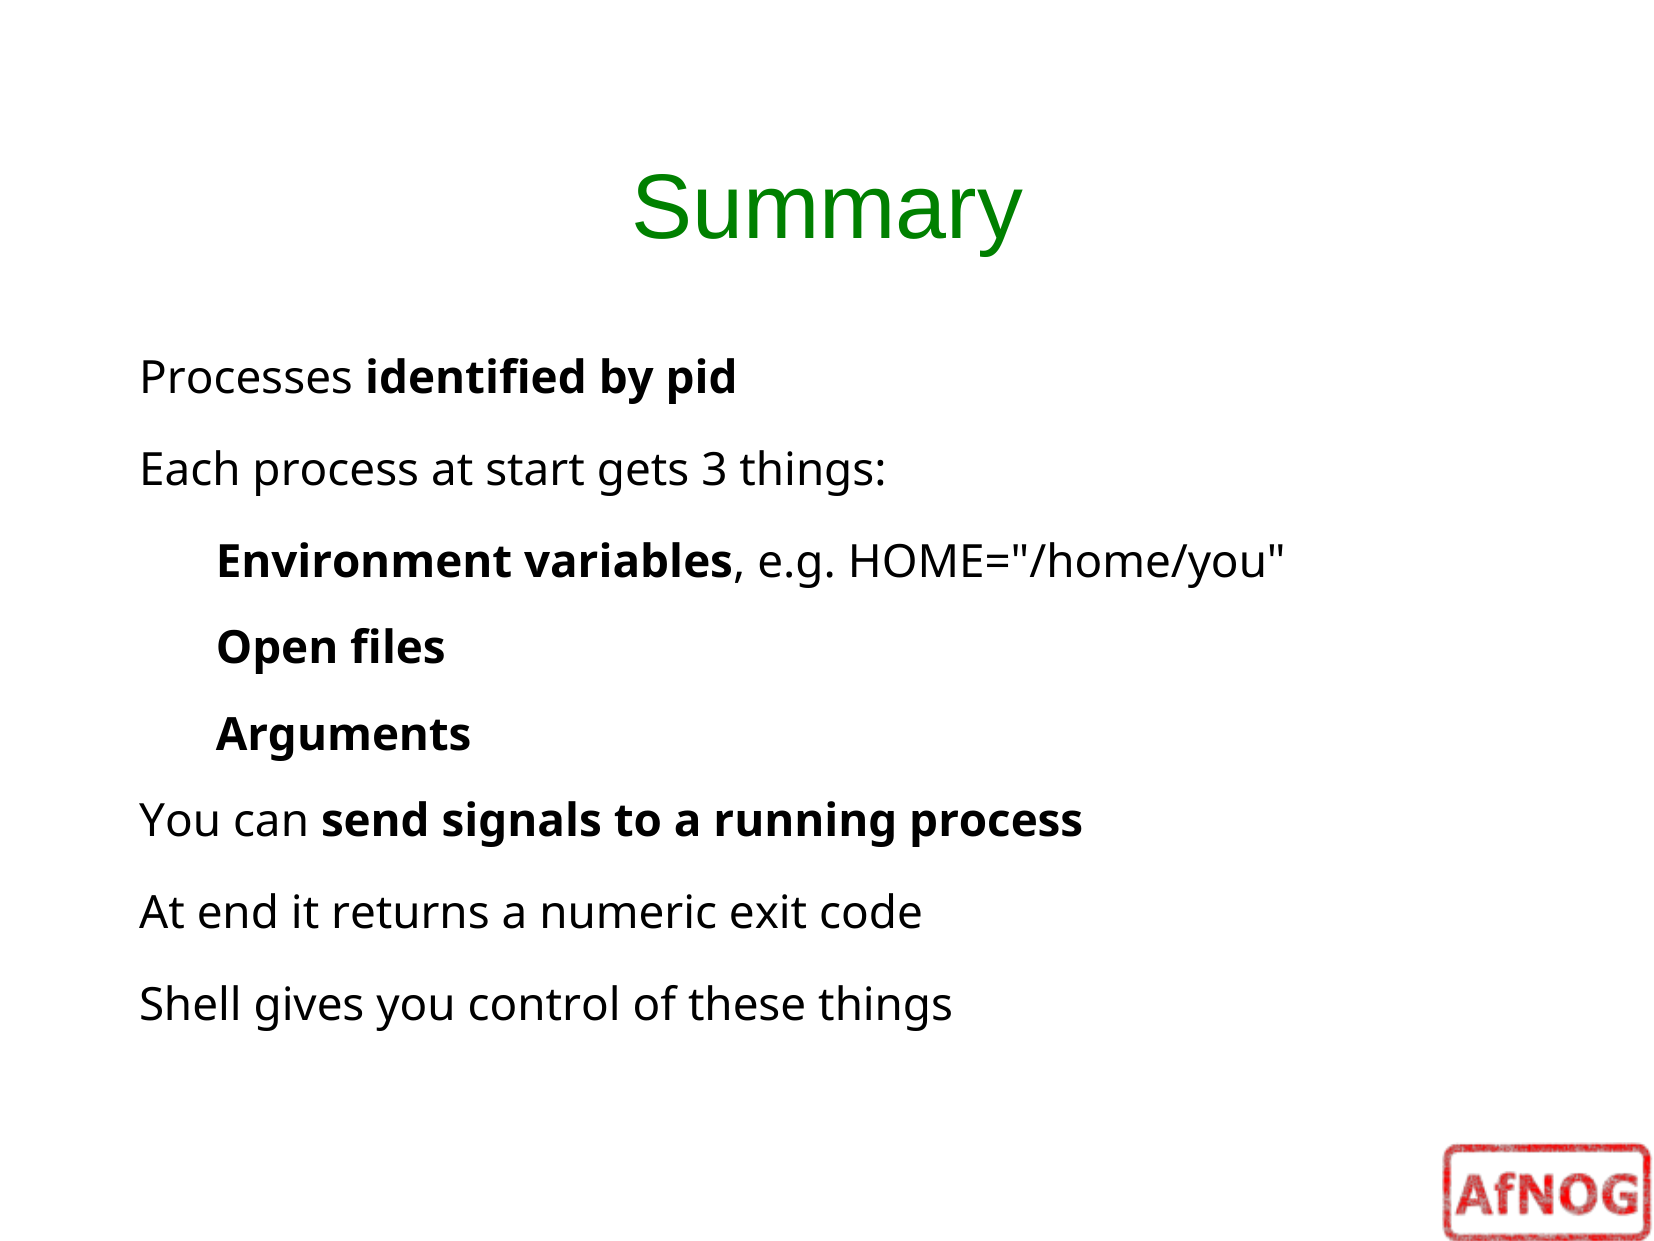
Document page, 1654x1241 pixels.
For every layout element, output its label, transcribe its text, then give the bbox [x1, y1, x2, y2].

title Summary [121, 102, 1534, 310]
list Processes identified by pid Each process at start gets 3 things: Environment variables, e.g. HOME="/home/you" Open files Arguments You can send signals to a running process At end it returns a numeric exit code Shell gives you control of these things [121, 344, 1534, 1127]
picture [1441, 1141, 1654, 1241]
